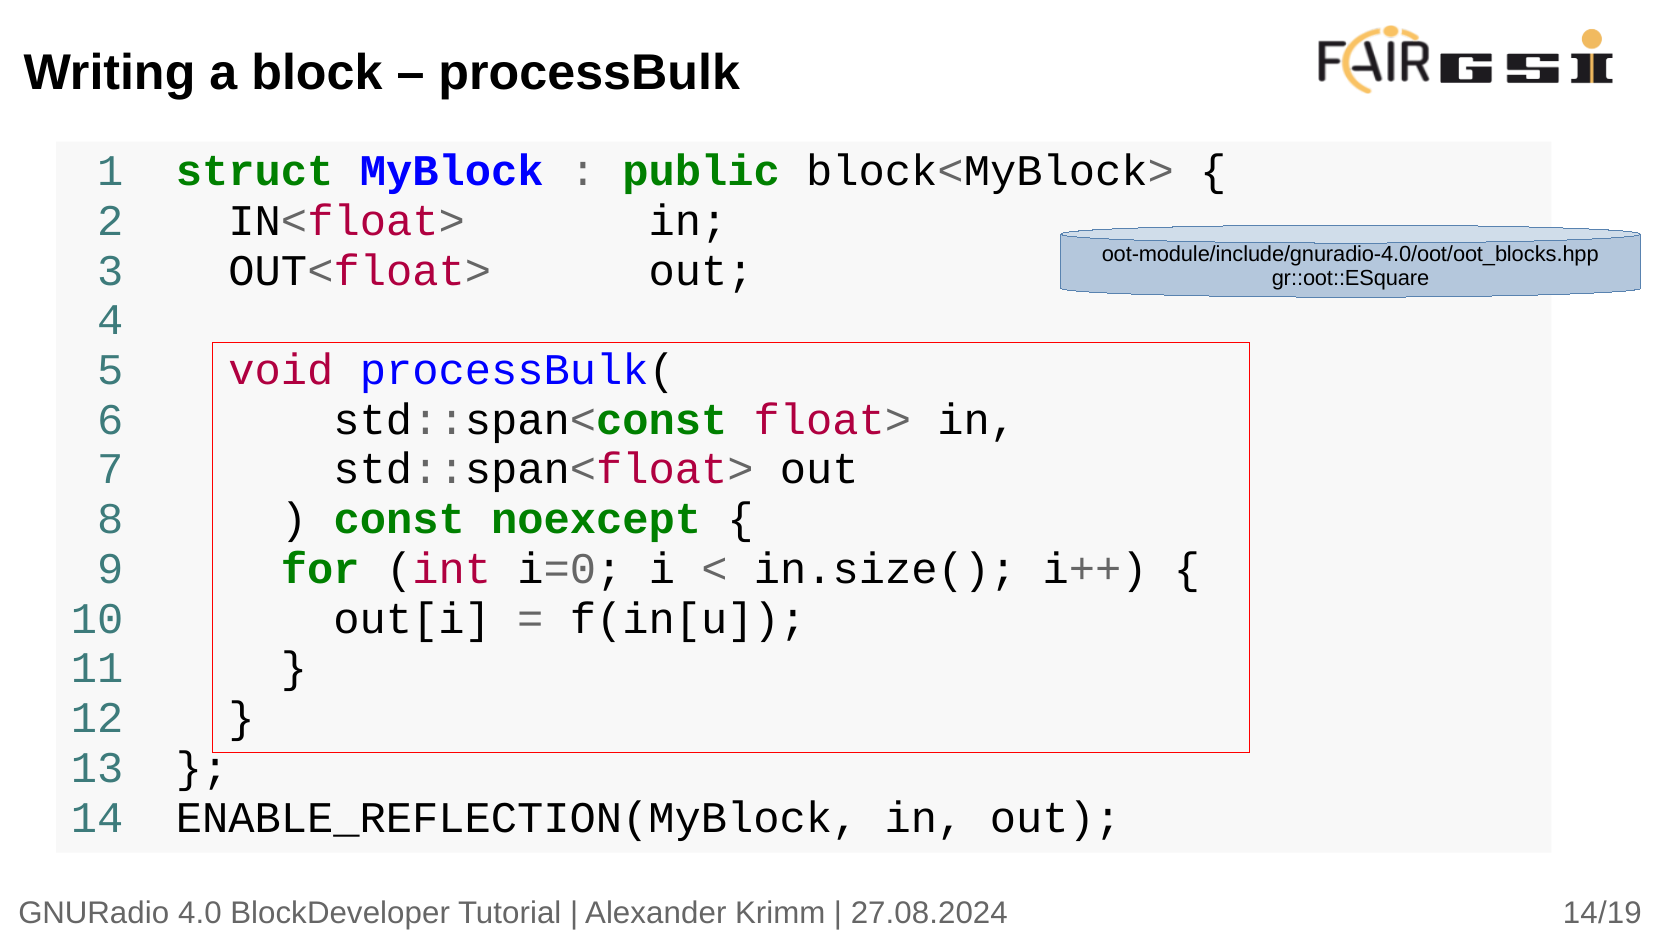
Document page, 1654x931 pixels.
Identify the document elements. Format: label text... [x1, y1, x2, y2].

text_box oot-module/include/gnuradio-4.0/oot/oot_blocks.hpp gr::oot::ESquare [1060, 235, 1641, 298]
title Writing a block – processBulk [23, 5, 1638, 139]
text_box 1 struct MyBlock : public block<MyBlock> { 2 IN<float> in; 3 OUT<float> out; 4 5 void processBulk( 6 std::span<const float> in, 7 std::span<float> out 8 ) const noexcept { 9 for (int i=0; i < in.size(); i++) { 10 out[i] = f(in[u]); 11 } 12 } 13 }; 14 ENABLE_REFLECTION(MyBlock, in, out); [56, 141, 1552, 853]
